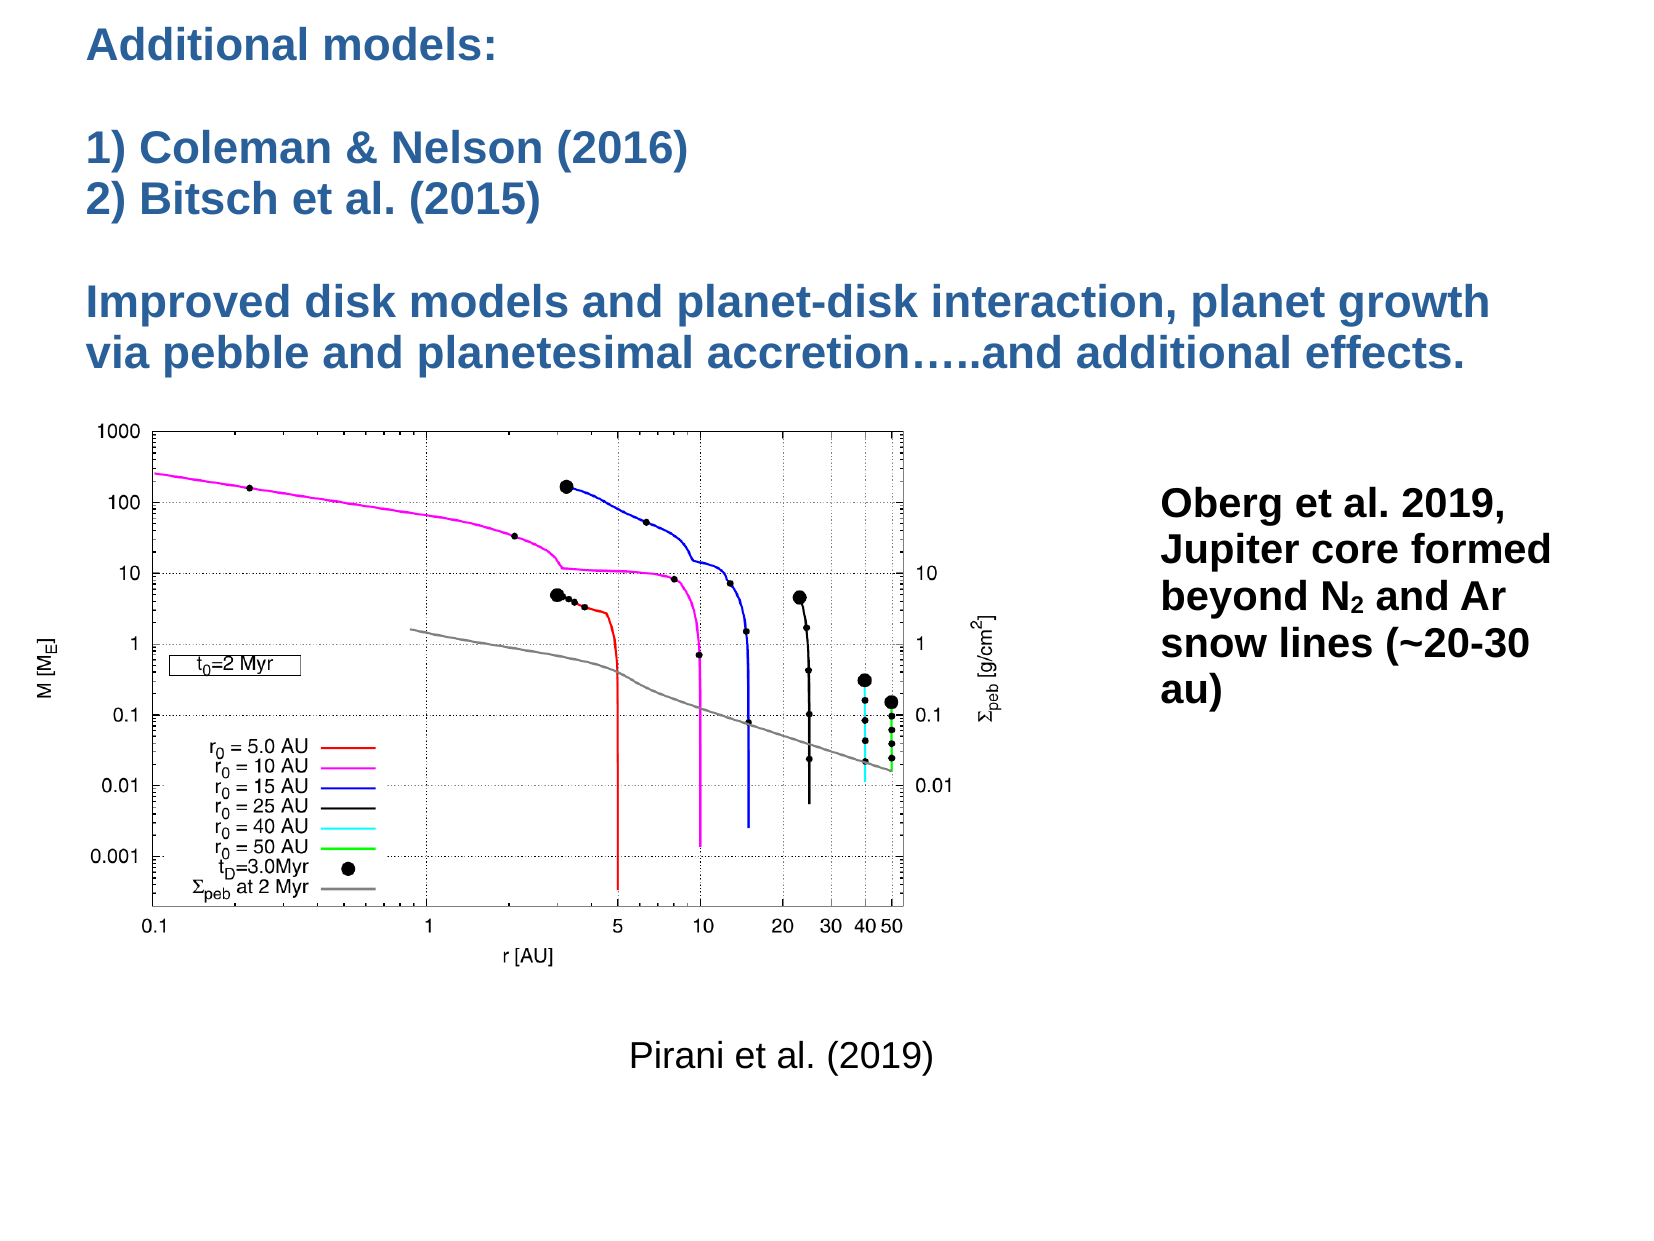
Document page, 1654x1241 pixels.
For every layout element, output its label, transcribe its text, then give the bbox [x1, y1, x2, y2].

text_box Pirani et al. (2019) [614, 1027, 993, 1085]
picture [0, 401, 1028, 973]
text_box Oberg et al. 2019, Jupiter core formed beyond N2 and Ar snow lines (~20-30 au) [1145, 472, 1607, 734]
text_box Additional models: 1) Coleman & Nelson (2016) 2) Bitsch et al. (2015) Improved disk models and planet-disk interaction, planet growth via pebble and planetesimal accretion…..and additional effects. [70, 11, 1548, 470]
